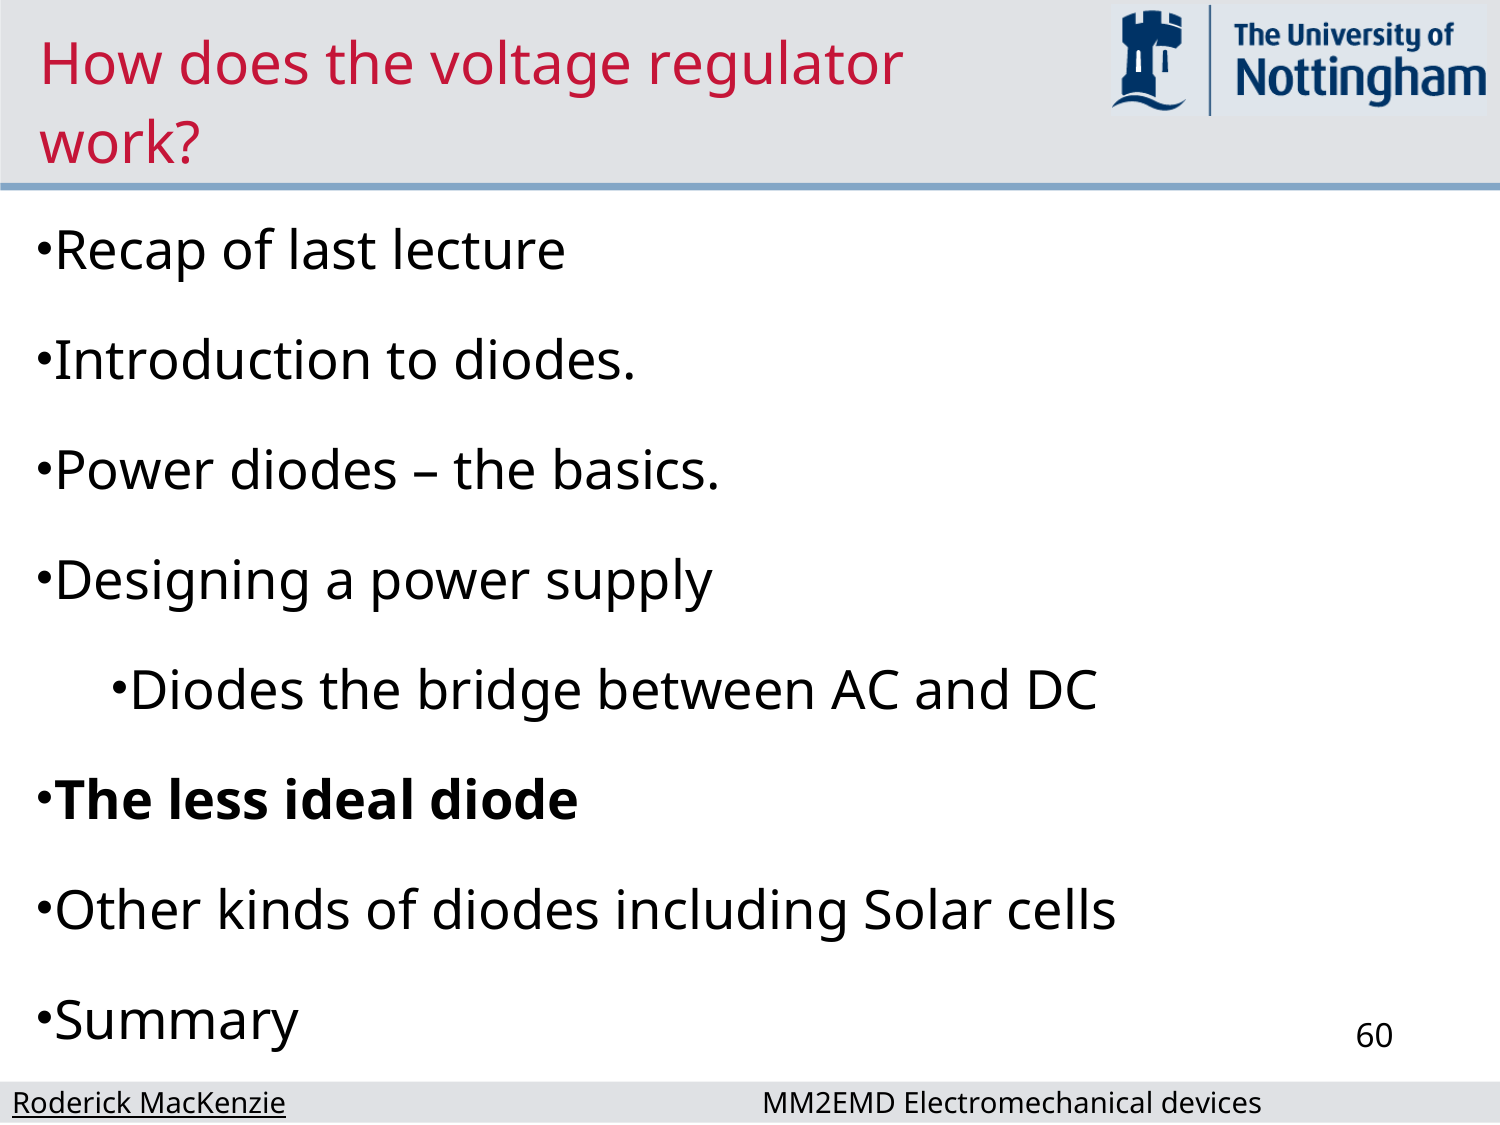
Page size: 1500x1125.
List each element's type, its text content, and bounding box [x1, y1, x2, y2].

picture [1111, 4, 1487, 116]
text_box Recap of last lecture Introduction to diodes. Power diodes – the basics. Designing a power supply Diodes the bridge between AC and DC The less ideal diode Other kinds of diodes including Solar cells Summary [20, 207, 1463, 1068]
title How does the voltage regulator work? [24, 0, 1011, 207]
text_box <number> [1340, 1006, 1500, 1077]
